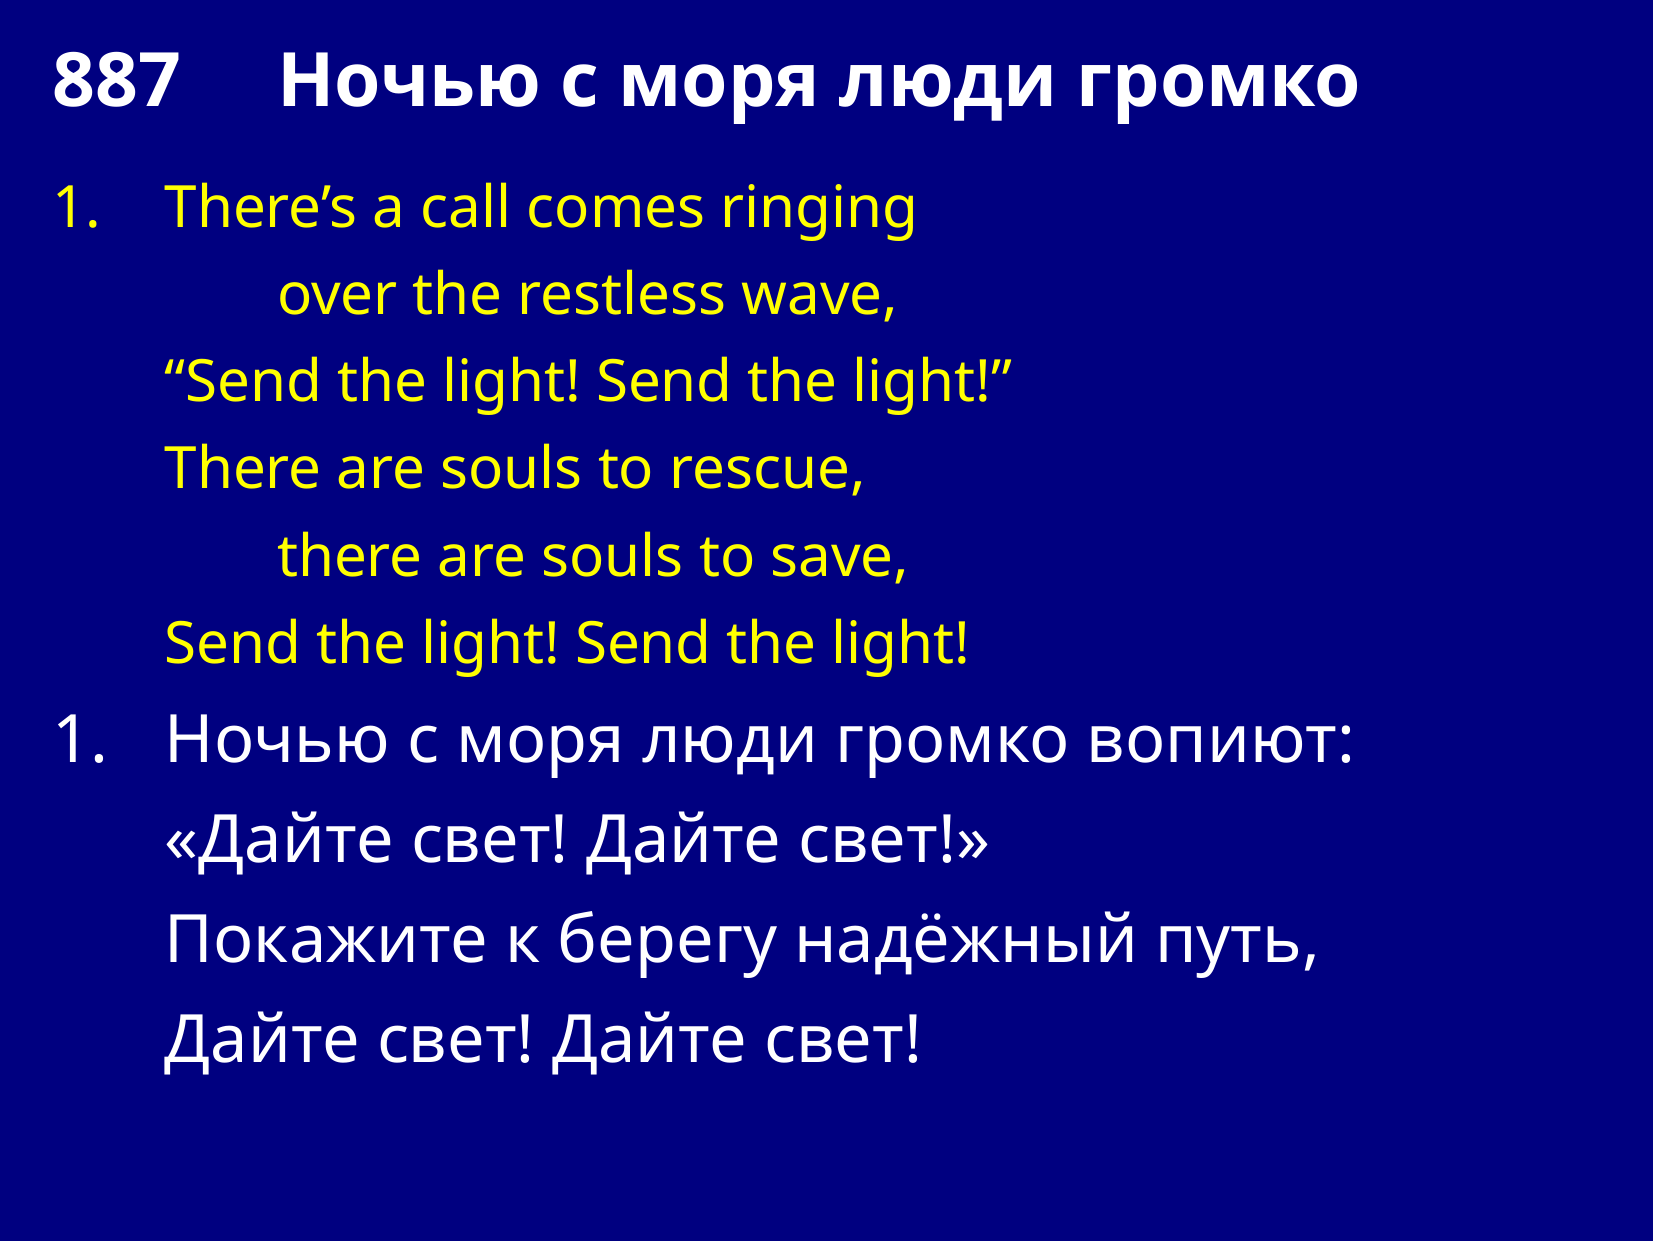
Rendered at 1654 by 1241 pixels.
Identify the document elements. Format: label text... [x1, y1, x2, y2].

text_box 1. There’s a call comes ringing over the restless wave, “Send the light! Send the light!” There are souls to rescue, there are souls to save, Send the light! Send the light! [37, 150, 1576, 638]
text_box 887 Ночью с моря люди громко [37, 18, 1576, 132]
text_box 1. Ночью с моря люди громко вопиют: «Дайте свет! Дайте свет!» Покажите к берегу надёжный путь, Дайте свет! Дайте свет! [37, 675, 1576, 1163]
